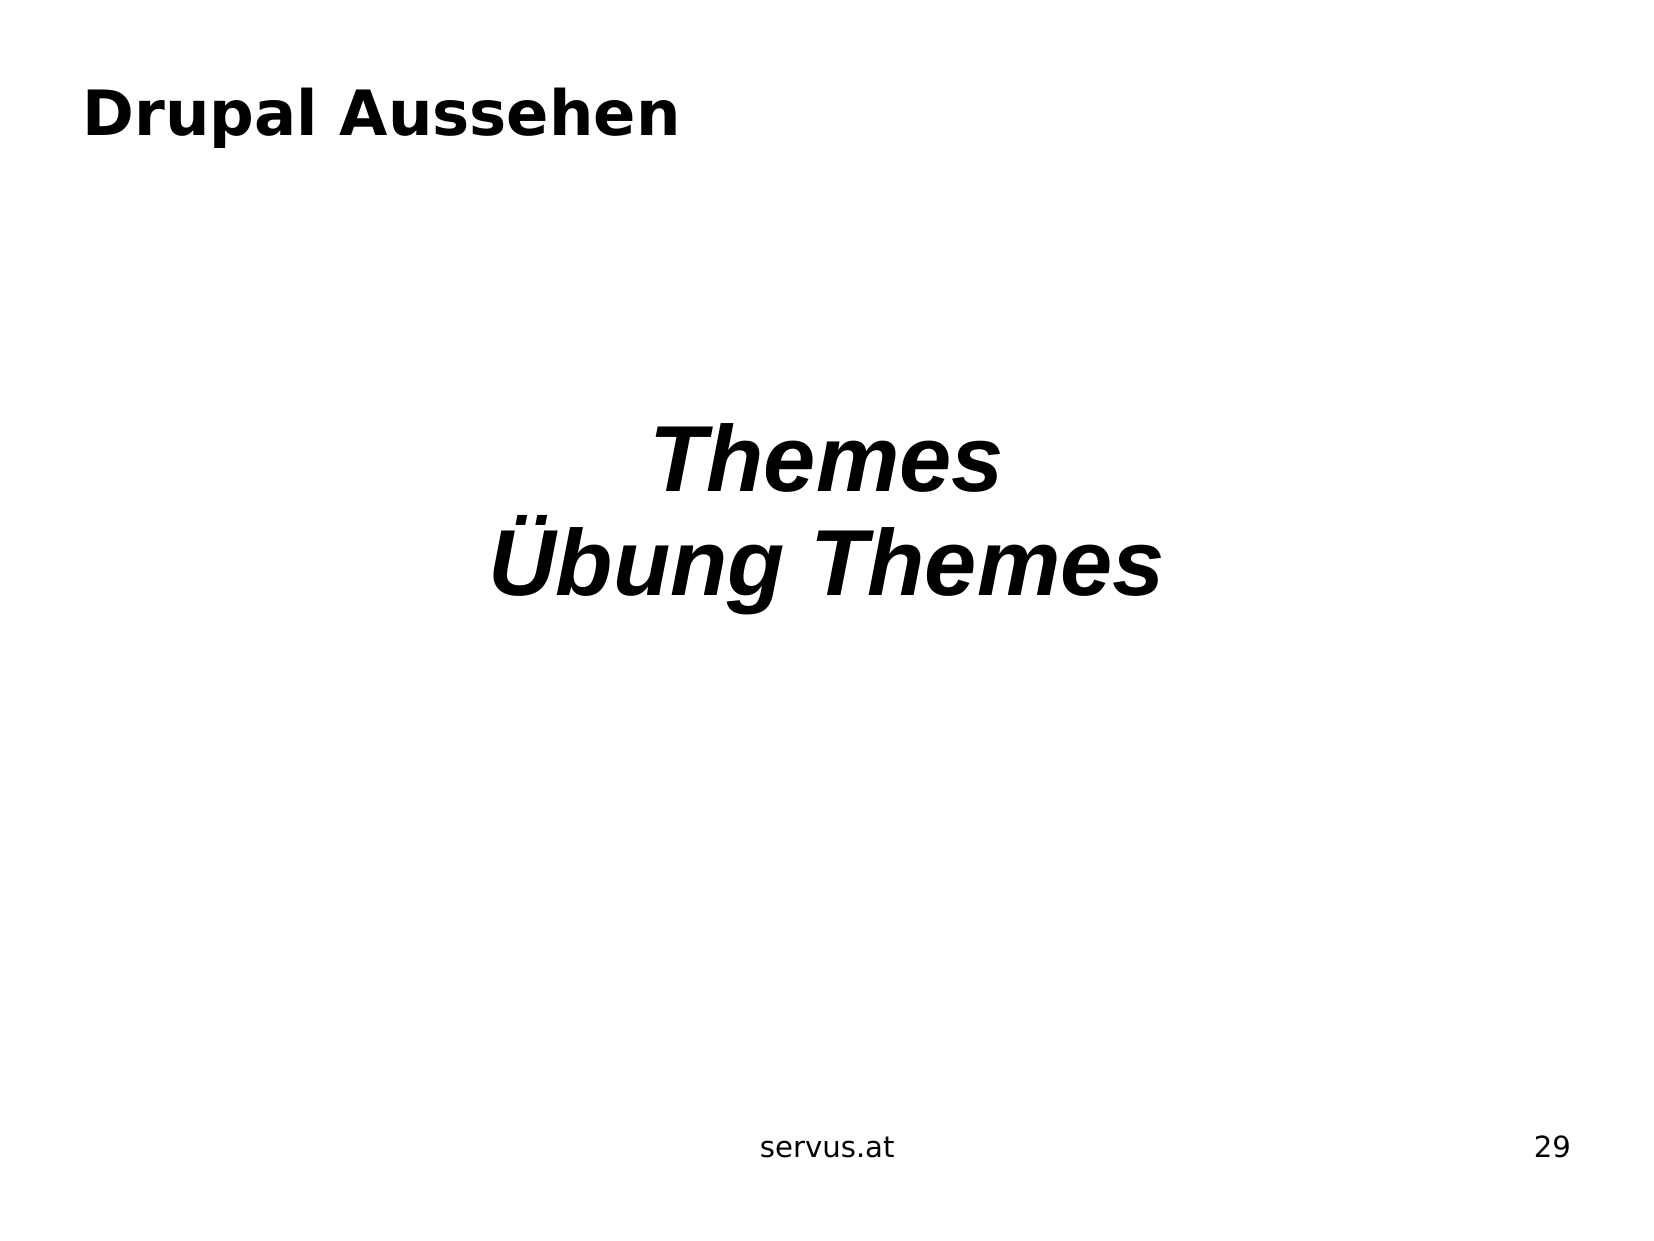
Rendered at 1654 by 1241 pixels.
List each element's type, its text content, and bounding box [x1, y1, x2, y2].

text_box Themes Übung Themes [88, 190, 1565, 1152]
title Drupal Aussehen [82, 49, 1571, 178]
